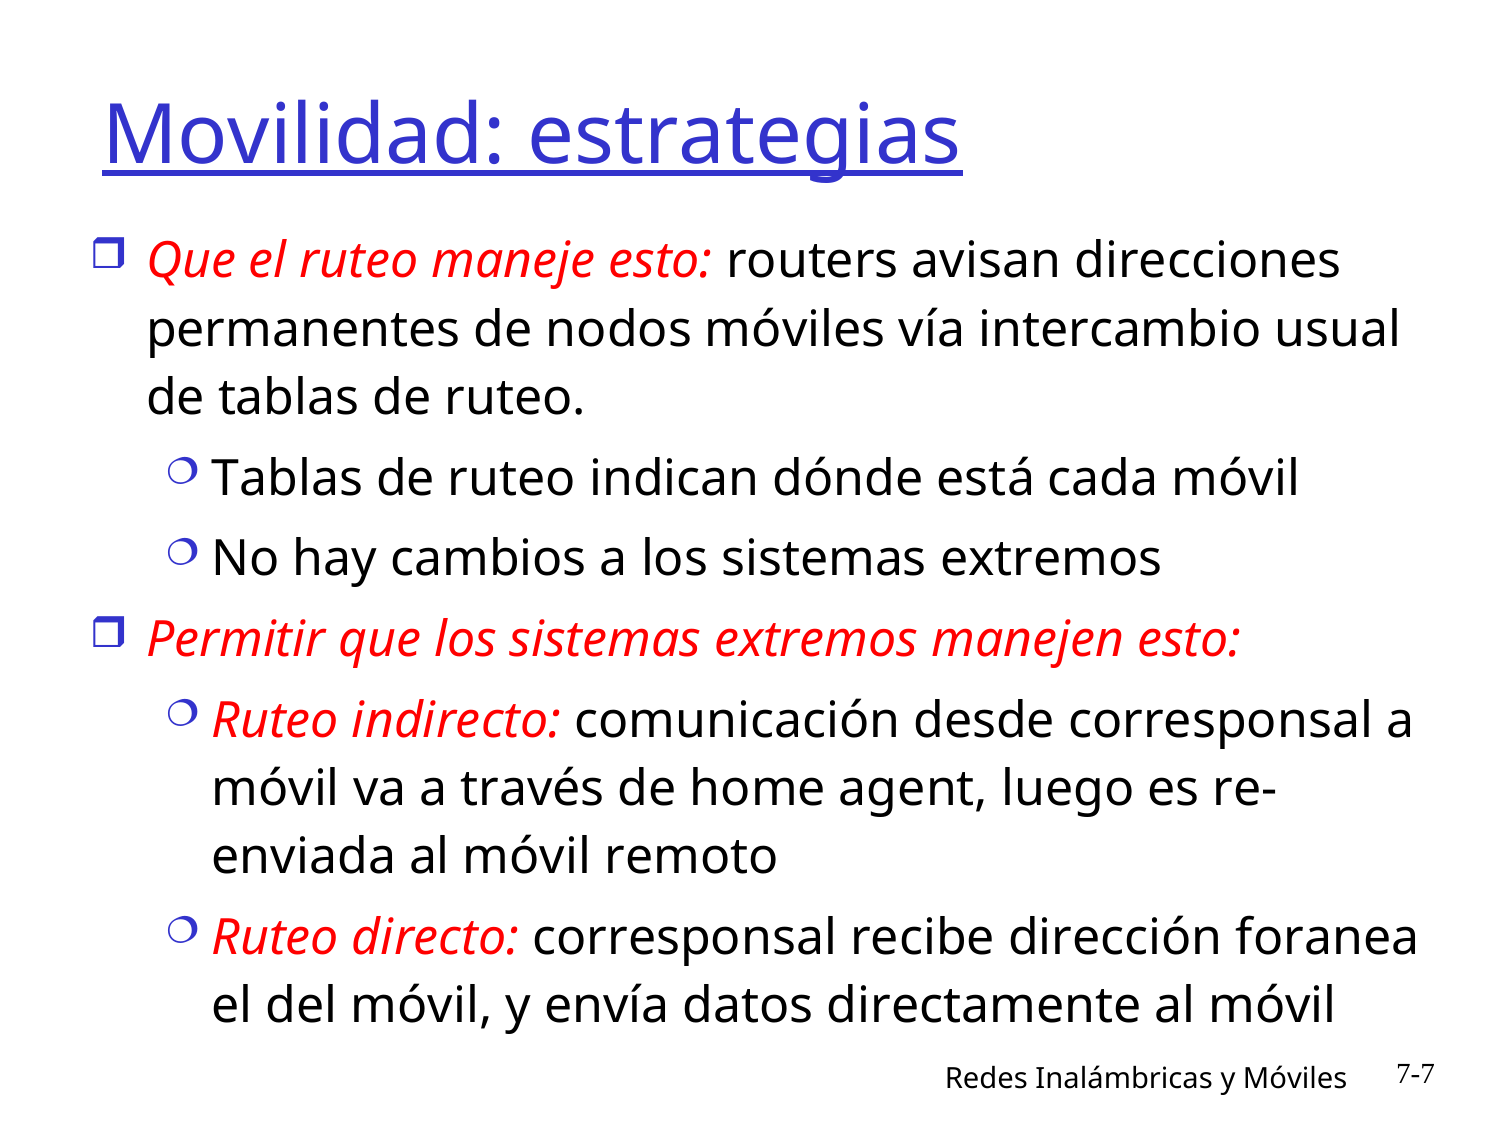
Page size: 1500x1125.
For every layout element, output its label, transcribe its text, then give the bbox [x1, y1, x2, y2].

list Que el ruteo maneje esto: routers avisan direcciones permanentes de nodos móviles vía intercambio usual de tablas de ruteo. Tablas de ruteo indican dónde está cada móvil No hay cambios a los sistemas extremos Permitir que los sistemas extremos manejen esto: Ruteo indirecto: comunicación desde corresponsal a móvil va a través de home agent, luego es re-enviada al móvil remoto Ruteo directo: corresponsal recibe dirección foranea el del móvil, y envía datos directamente al móvil [75, 216, 1439, 997]
title Movilidad: estrategias [87, 37, 1363, 216]
